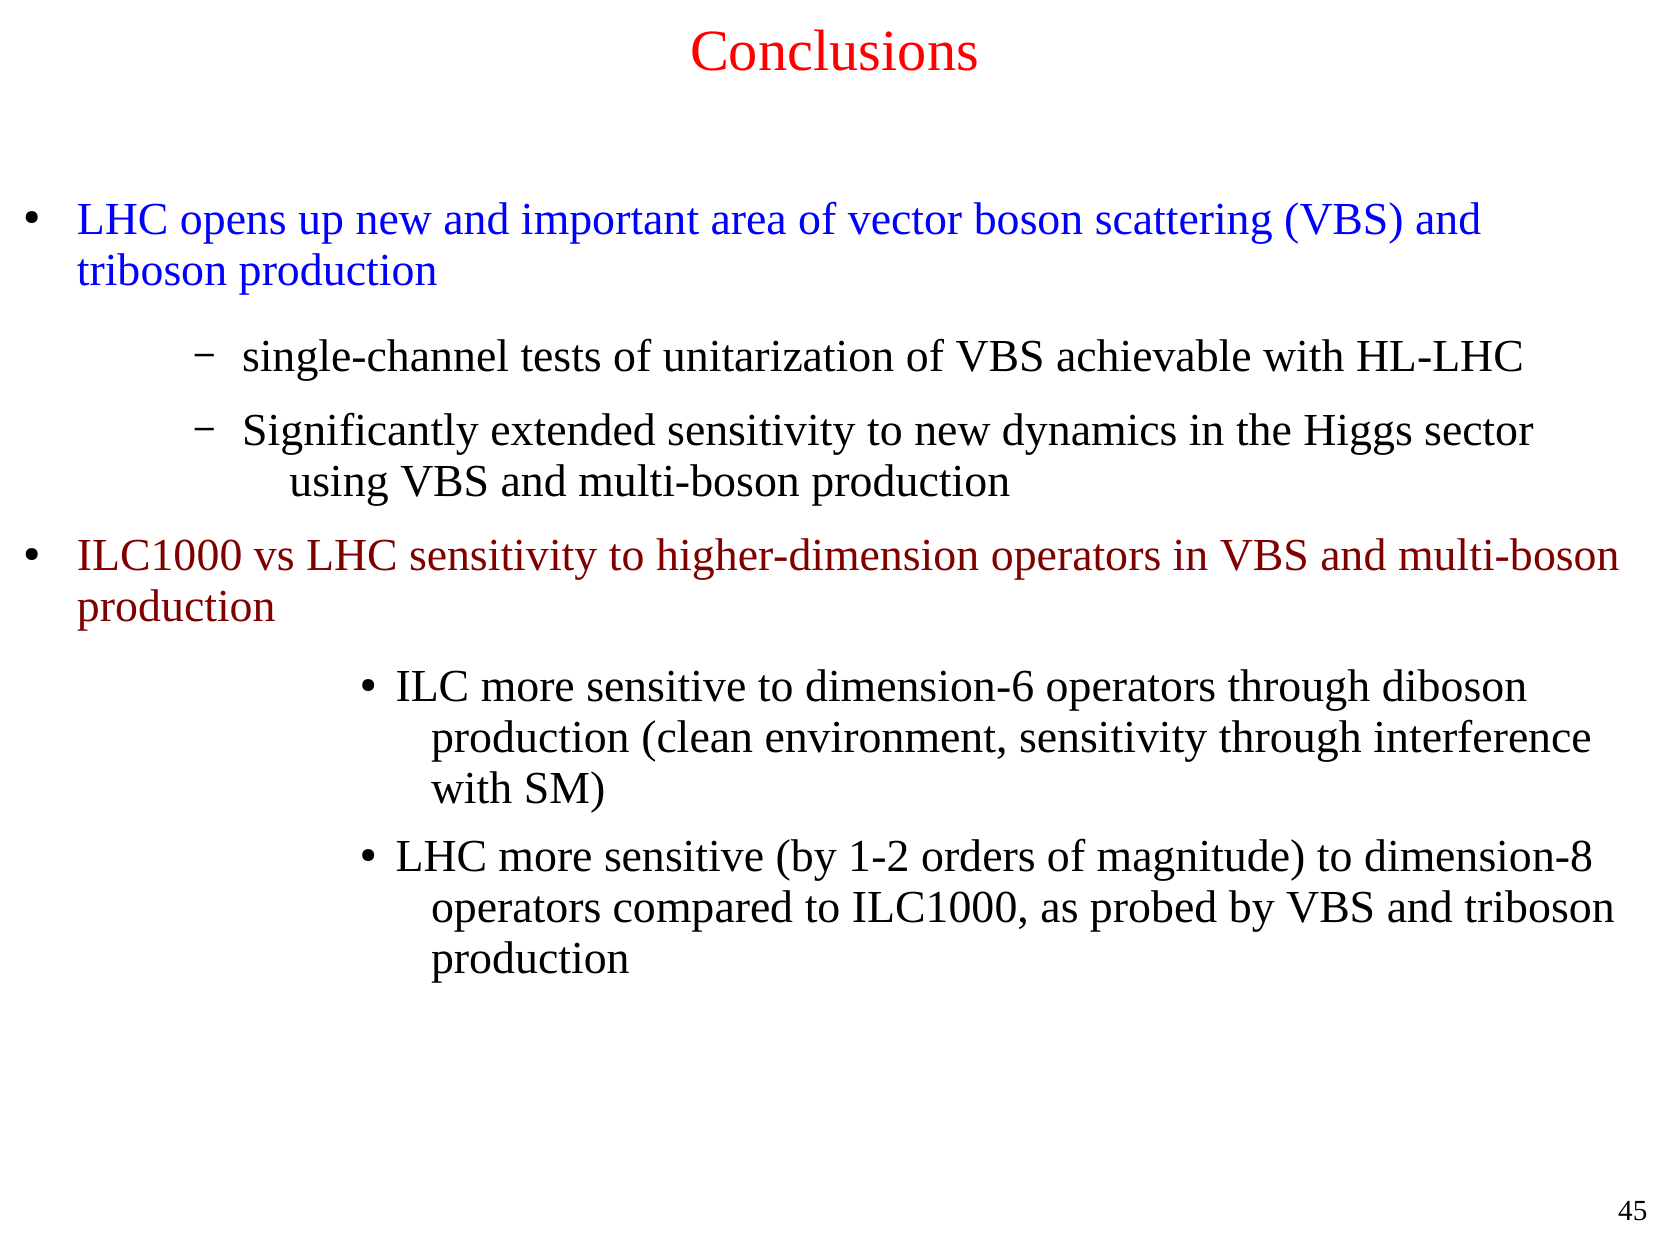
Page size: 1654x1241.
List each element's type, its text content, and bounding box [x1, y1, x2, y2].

list LHC opens up new and important area of vector boson scattering (VBS) and triboson production single-channel tests of unitarization of VBS achievable with HL-LHC Significantly extended sensitivity to new dynamics in the Higgs sector using VBS and multi-boson production ILC1000 vs LHC sensitivity to higher-dimension operators in VBS and multi-boson production ILC more sensitive to dimension-6 operators through diboson production (clean environment, sensitivity through interference with SM) LHC more sensitive (by 1-2 orders of magnitude) to dimension-8 operators compared to ILC1000, as probed by VBS and triboson production [5, 116, 1641, 1113]
title Conclusions [128, 0, 1541, 116]
